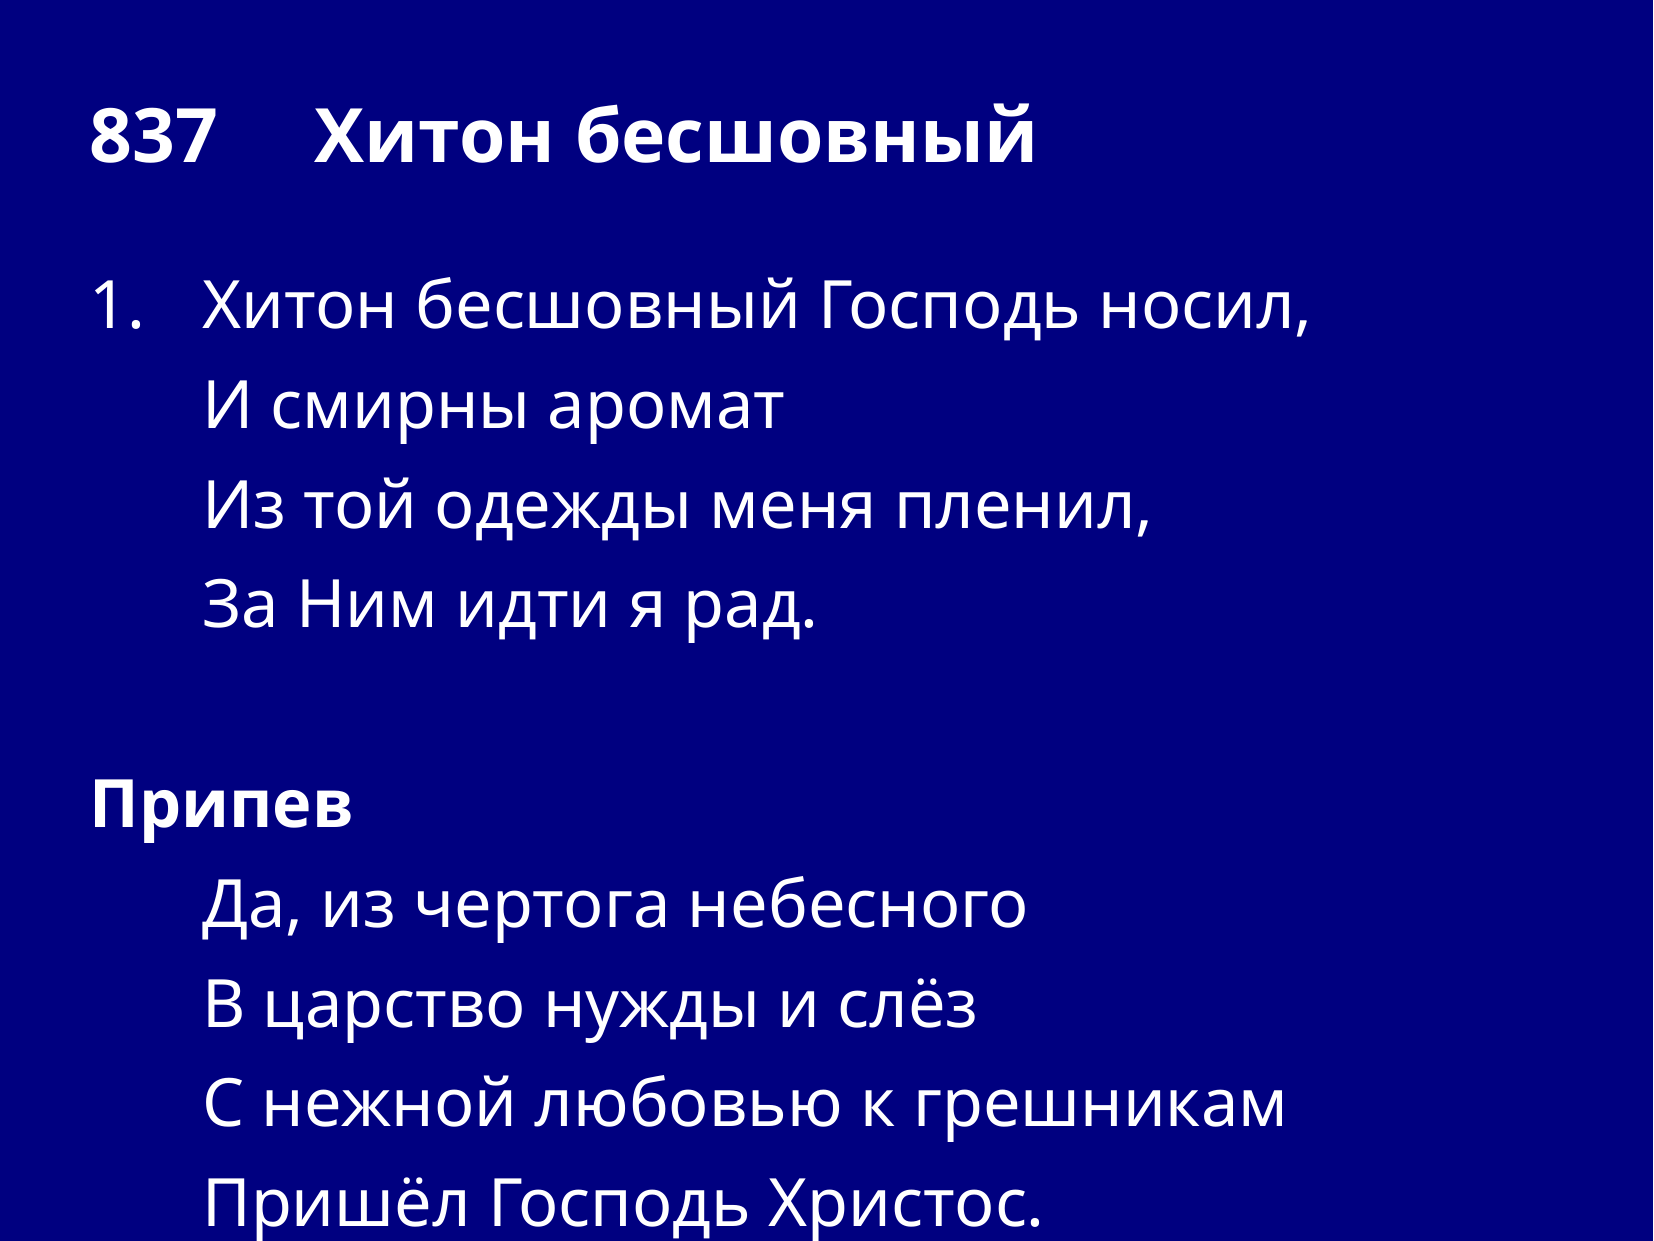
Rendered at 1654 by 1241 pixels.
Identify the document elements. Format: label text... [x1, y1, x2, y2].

text_box 1. Хитон бесшовный Господь носил, И смирны аромат Из той одежды меня пленил, За Ним идти я рад. Припев Да, из чертога небесного В царство нужды и слёз С нежной любовью к грешникам Пришёл Господь Христос. [75, 188, 1576, 1163]
text_box 837 Хитон бесшовный [75, 75, 1576, 188]
